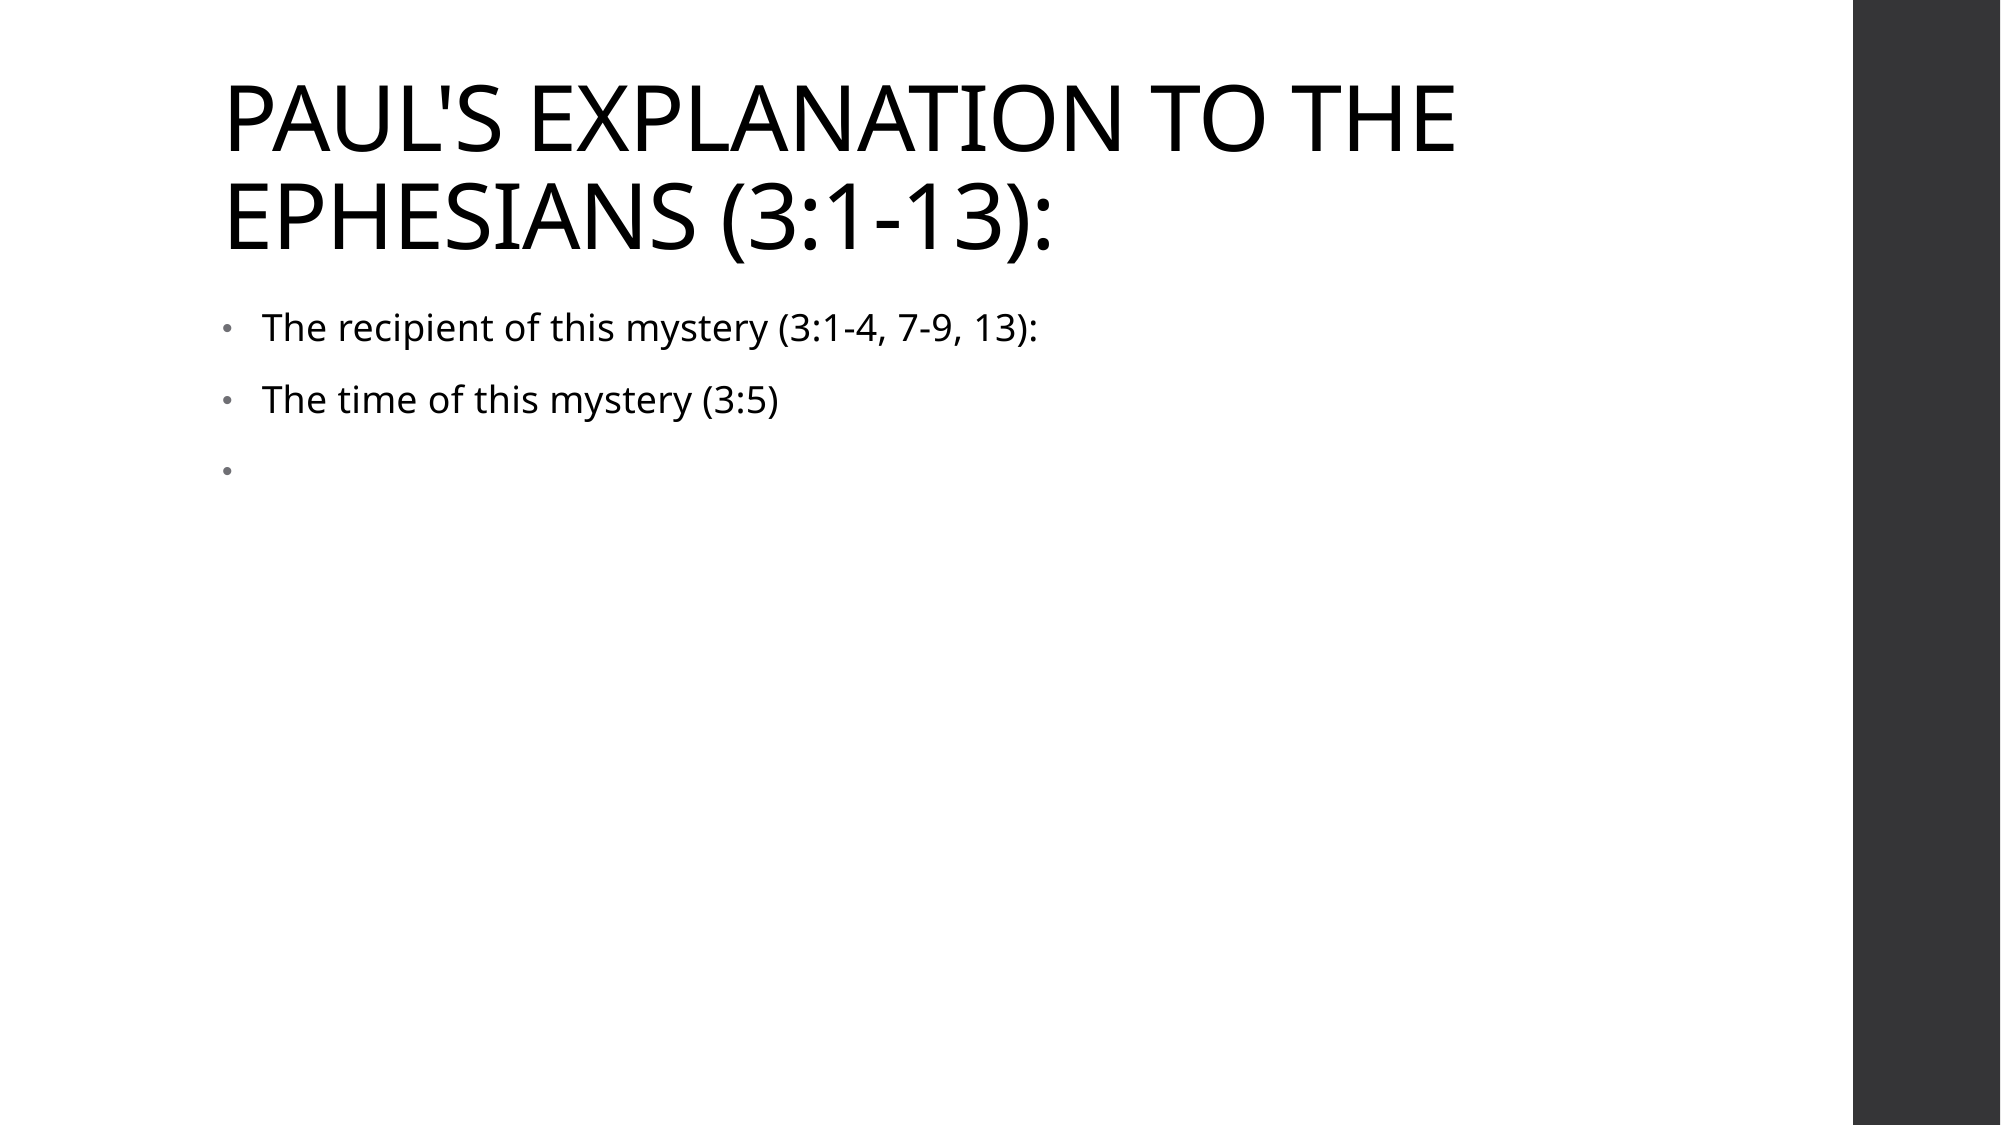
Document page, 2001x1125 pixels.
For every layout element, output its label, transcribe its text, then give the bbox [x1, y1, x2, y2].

title PAUL'S EXPLANATION TO THE EPHESIANS (3:1-13): [206, 60, 1797, 278]
list The recipient of this mystery (3:1-4, 7-9, 13): The time of this mystery (3:5) [206, 299, 1617, 1014]
